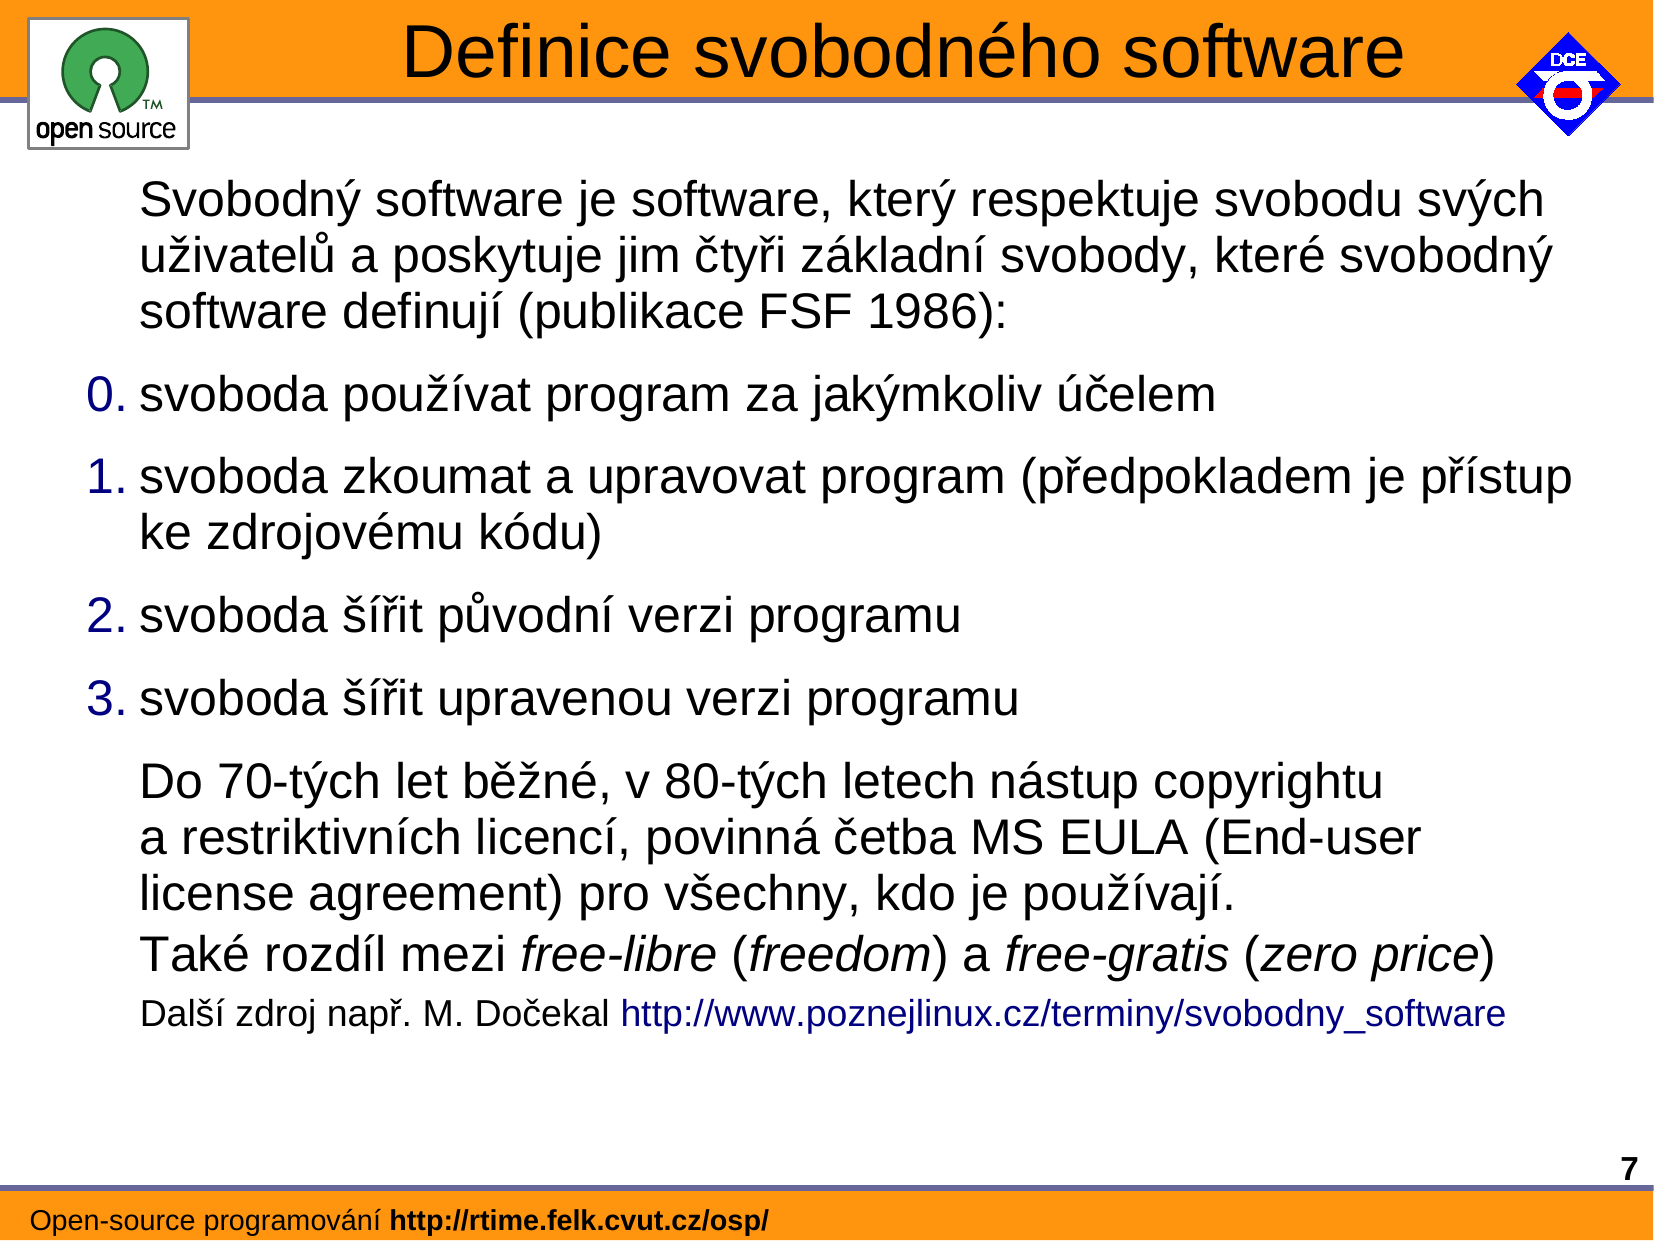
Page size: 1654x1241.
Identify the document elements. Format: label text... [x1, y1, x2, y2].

list Svobodný software je software, který respektuje svobodu svých uživatelů a poskytuje jim čtyři základní svobody, které svobodný software definují (publikace FSF 1986): svoboda používat program za jakýmkoliv účelem svoboda zkoumat a upravovat program (předpokladem je přístup ke zdrojovému kódu) svoboda šířit původní verzi programu svoboda šířit upravenou verzi programu Do 70-tých let běžné, v 80-tých letech nástup copyrightu a restriktivních licencí, povinná četba MS EULA (End-user license agreement) pro všechny, kdo je používají. Také rozdíl mezi free-libre (freedom) a free-gratis (zero price) Další zdroj např. M. Dočekal http://www.poznejlinux.cz/terminy/svobodny_software [68, 171, 1592, 1150]
title Definice svobodného software [178, 4, 1631, 98]
